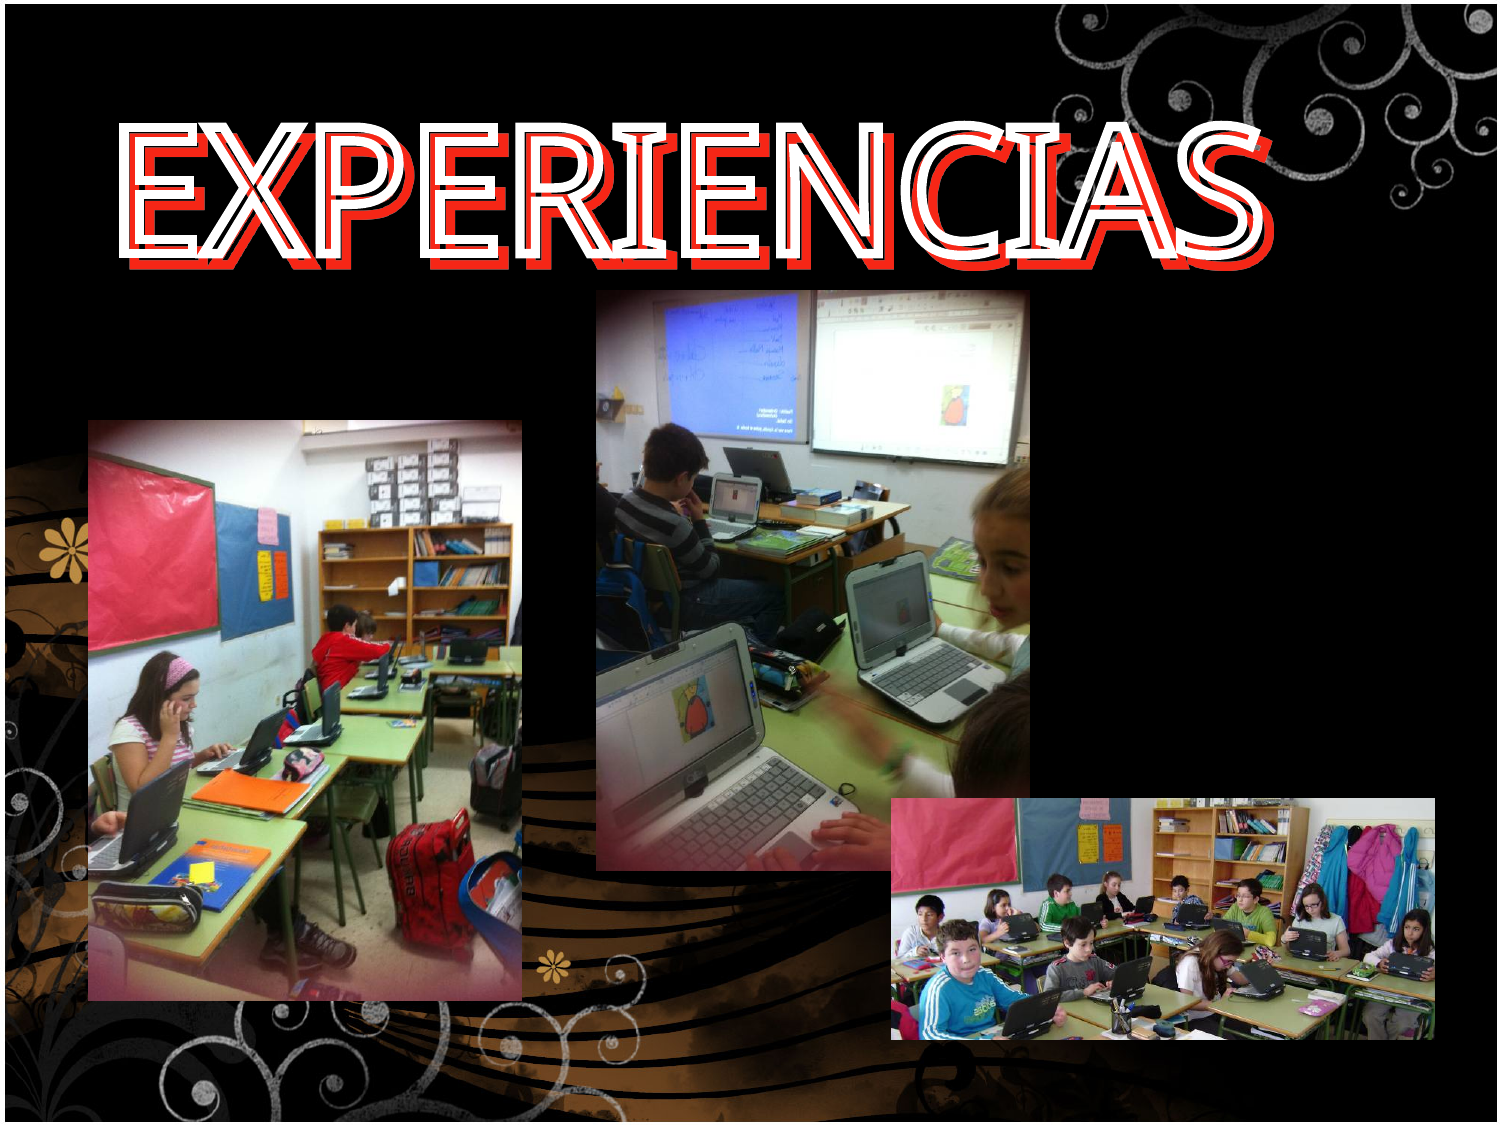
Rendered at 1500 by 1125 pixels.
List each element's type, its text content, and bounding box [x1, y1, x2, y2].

text_box EXPERIENCIAS [1061, 126, 1172, 254]
text_box EXPERIENCIAS [905, 125, 999, 256]
picture [0, 0, 1500, 1125]
text_box EXPERIENCIAS [203, 127, 303, 254]
text_box EXPERIENCIAS [123, 127, 193, 254]
text_box EXPERIENCIAS [617, 127, 662, 254]
text_box EXPERIENCIAS [1180, 125, 1258, 256]
text_box EXPERIENCIAS [685, 127, 754, 254]
text_box EXPERIENCIAS [424, 127, 493, 254]
text_box EXPERIENCIAS [519, 127, 608, 254]
text_box EXPERIENCIAS [320, 127, 399, 254]
text_box EXPERIENCIAS [1010, 127, 1055, 254]
text_box EXPERIENCIAS [780, 127, 879, 254]
